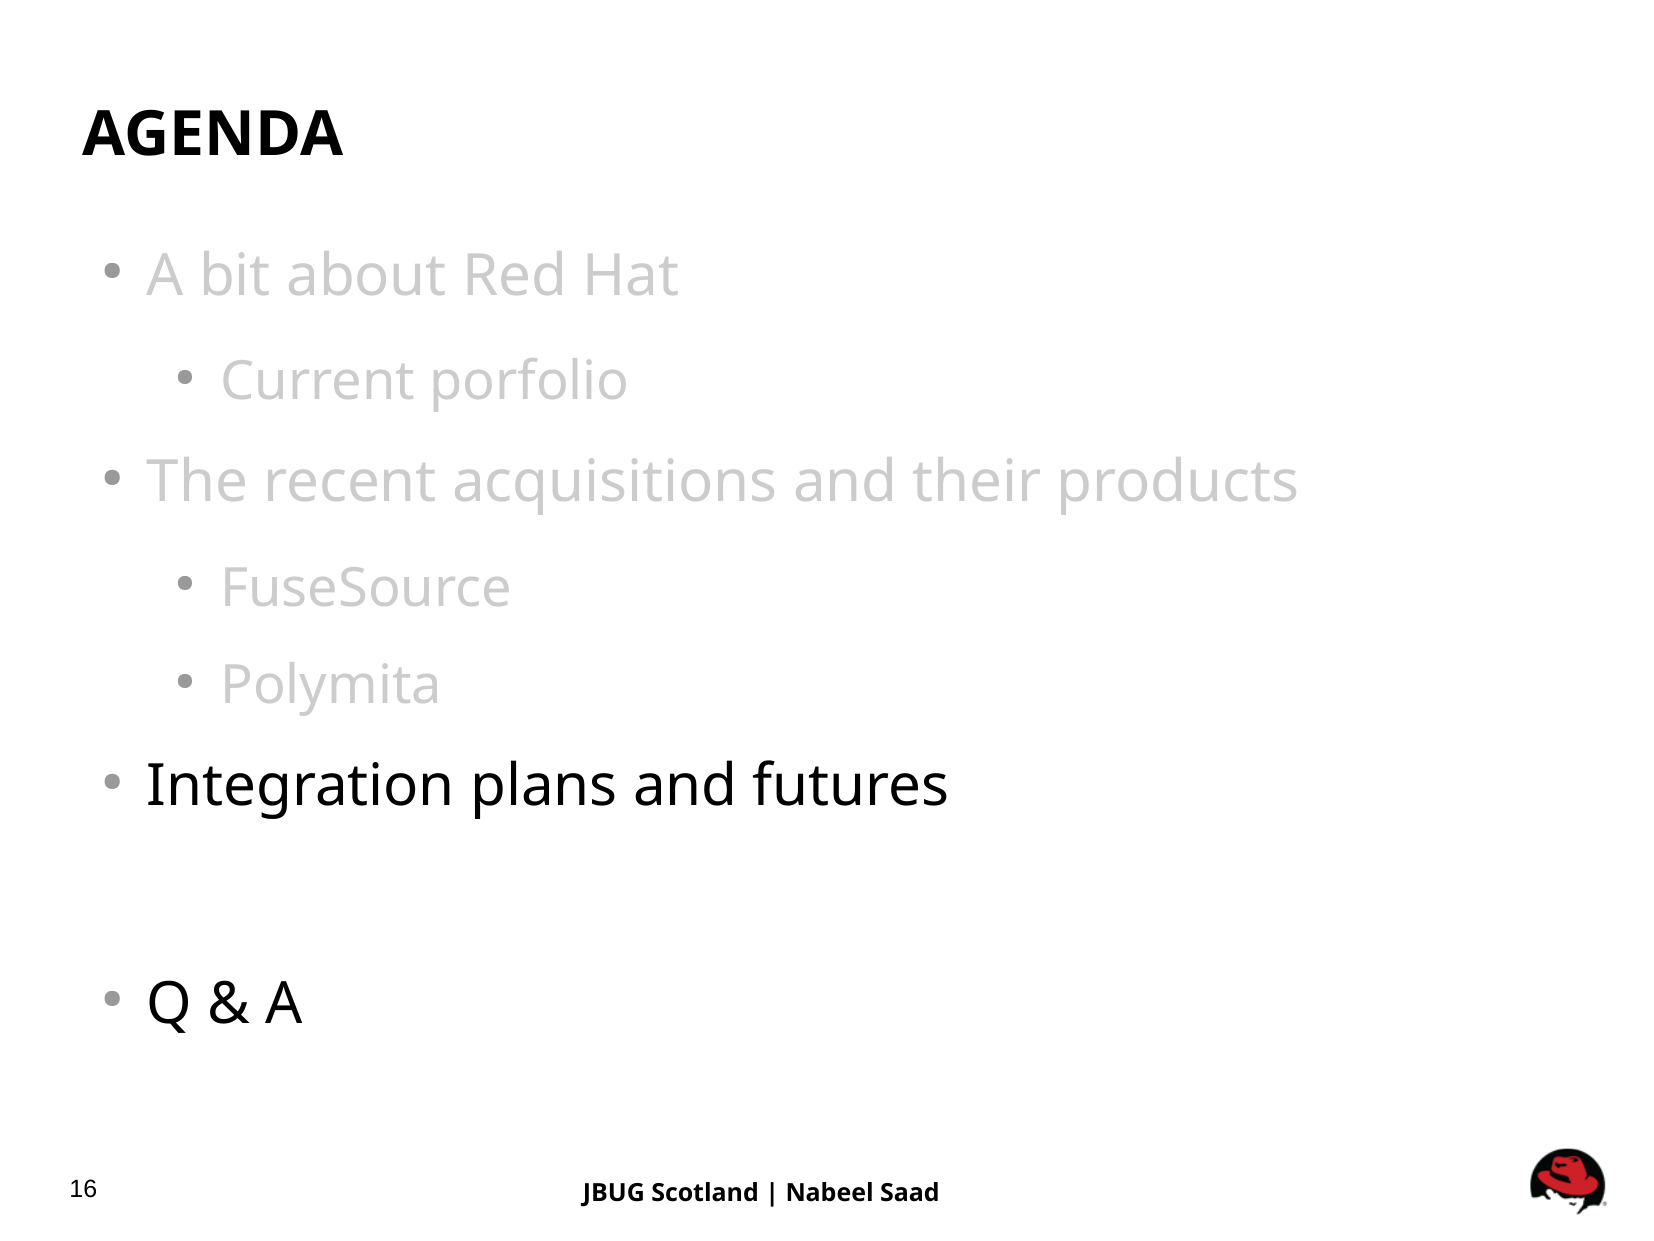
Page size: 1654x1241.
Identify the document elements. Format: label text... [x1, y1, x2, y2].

list A bit about Red Hat Current porfolio The recent acquisitions and their products FuseSource Polymita Integration plans and futures Q & A [86, 232, 1576, 1027]
picture [1529, 1146, 1613, 1224]
title AGENDA [82, 37, 1571, 226]
